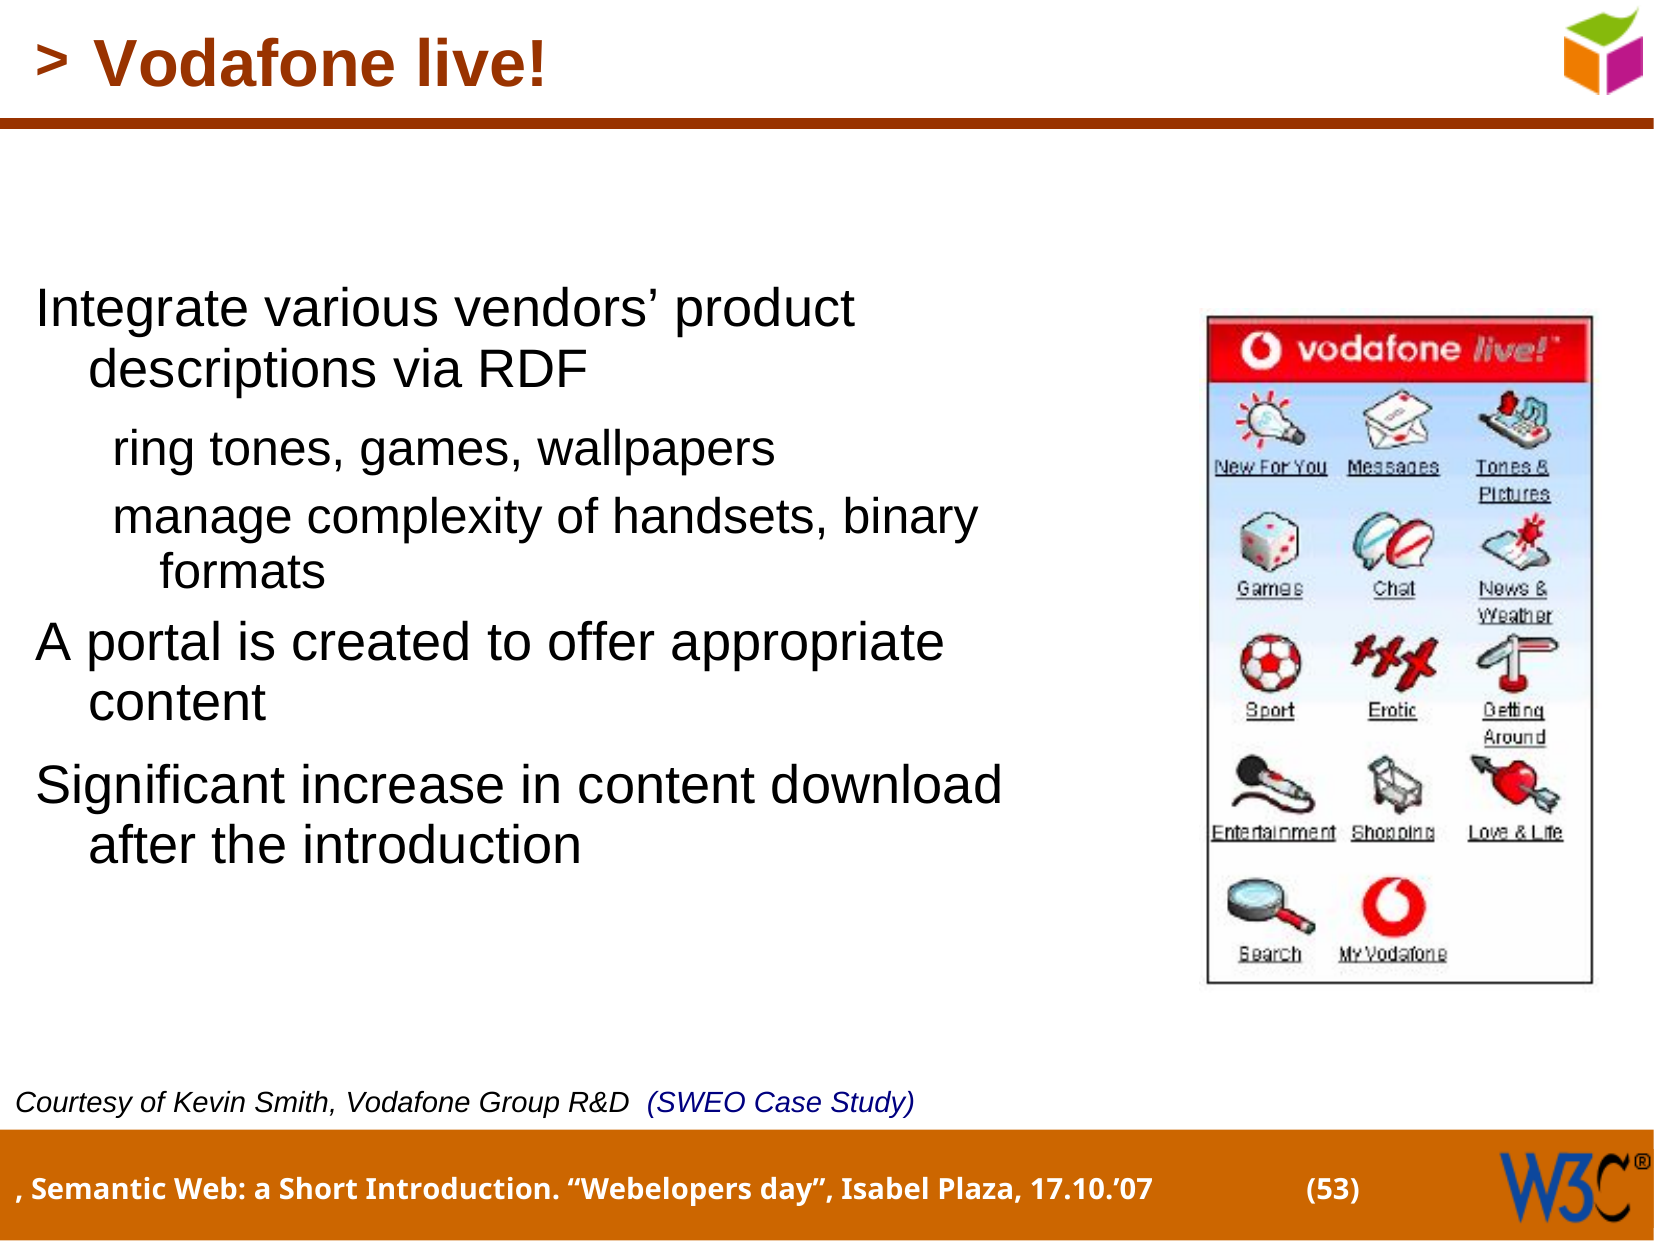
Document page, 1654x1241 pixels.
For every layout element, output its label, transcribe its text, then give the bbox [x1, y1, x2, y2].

picture [1495, 1149, 1654, 1228]
picture [1199, 308, 1606, 997]
list Integrate various vendors’ product descriptions via RDF ring tones, games, wallpapers manage complexity of handsets, binary formats A portal is created to offer appropriate content Significant increase in content download after the introduction [17, 277, 1118, 876]
picture [1564, 5, 1643, 95]
title Vodafone live! [93, 0, 1493, 124]
text_box Courtesy of Kevin Smith, Vodafone Group R&D (SWEO Case Study) [0, 1080, 932, 1129]
